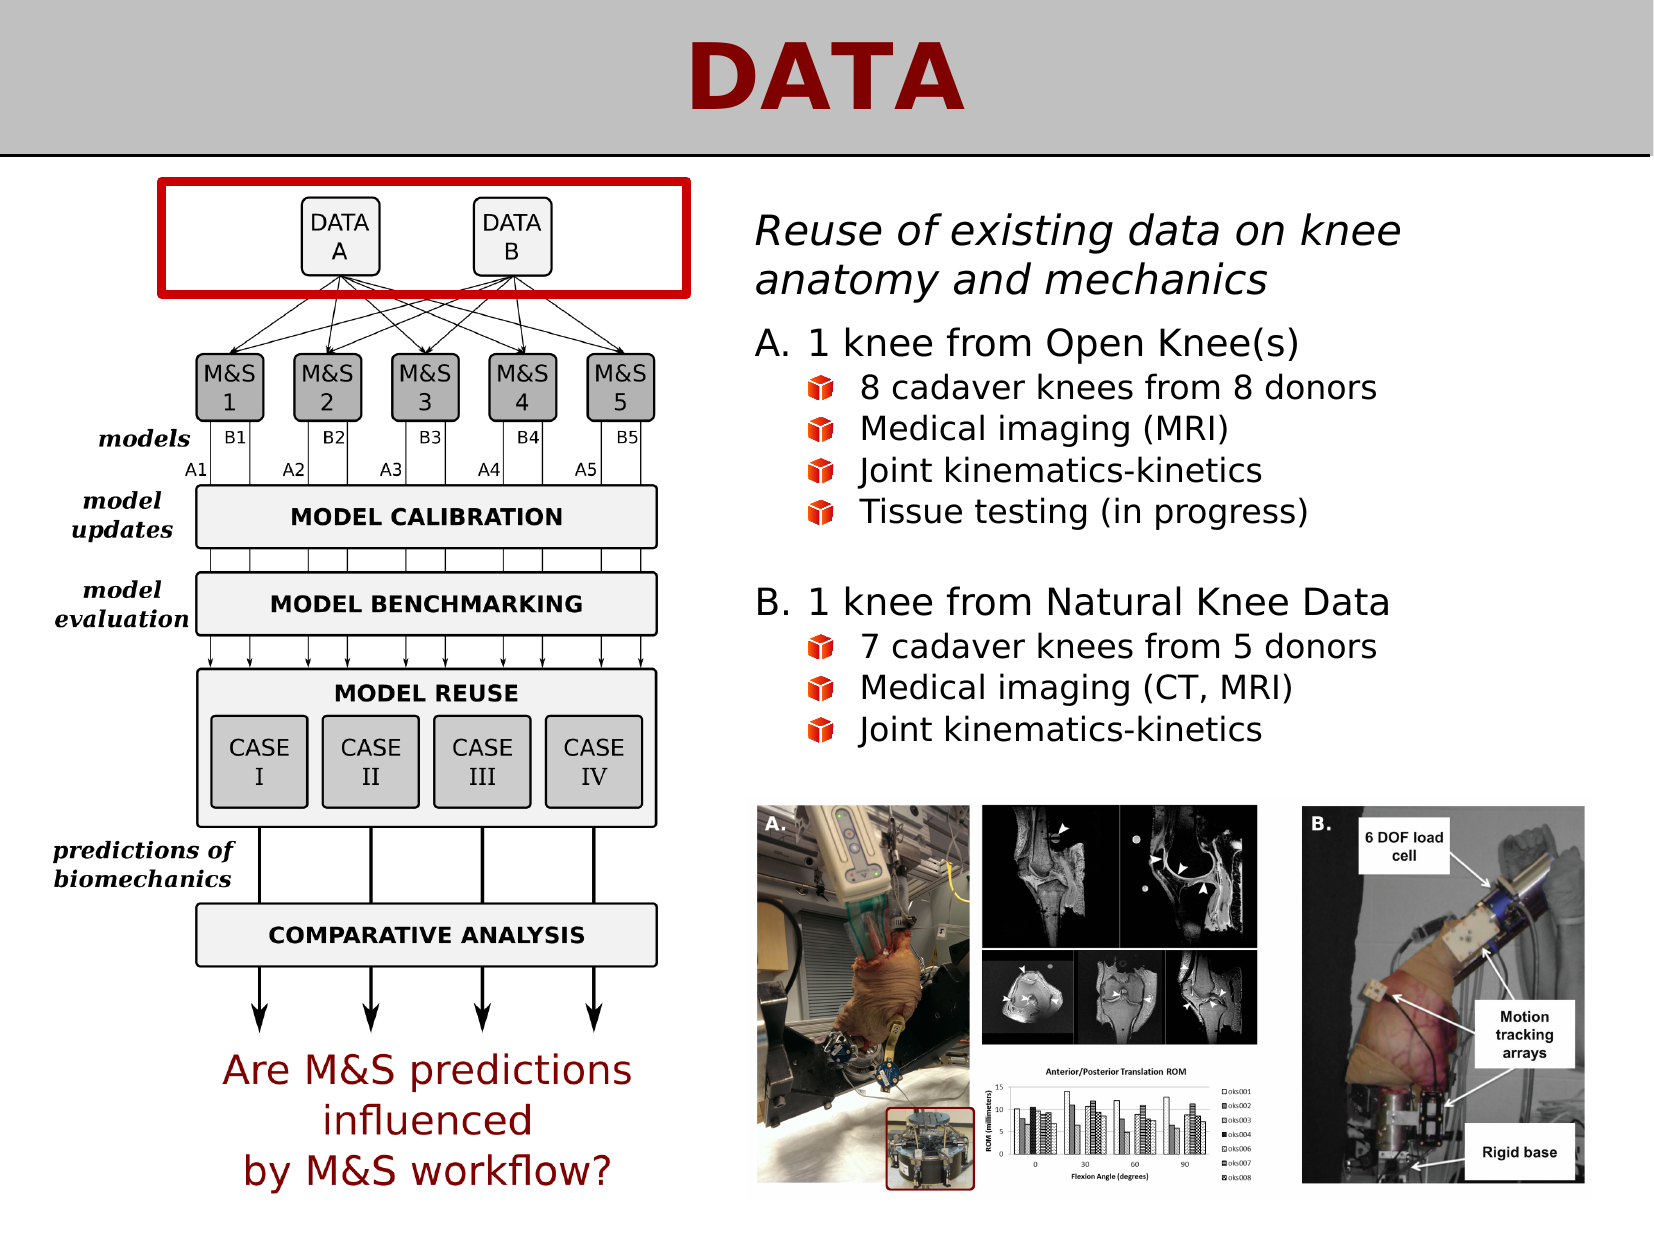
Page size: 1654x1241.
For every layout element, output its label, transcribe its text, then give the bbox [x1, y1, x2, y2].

text_box DATA [0, 24, 1651, 132]
text_box Reuse of existing data on knee anatomy and mechanics 1 knee from Open Knee(s) 8 cadaver knees from 8 donors Medical imaging (MRI) Joint kinematics-kinetics Tissue testing (in progress) 1 knee from Natural Knee Data 7 cadaver knees from 5 donors Medical imaging (CT, MRI) Joint kinematics-kinetics [739, 199, 1578, 788]
picture [45, 183, 664, 1201]
picture [746, 795, 1593, 1201]
picture [166, 186, 664, 290]
text_box [0, 0, 1654, 156]
